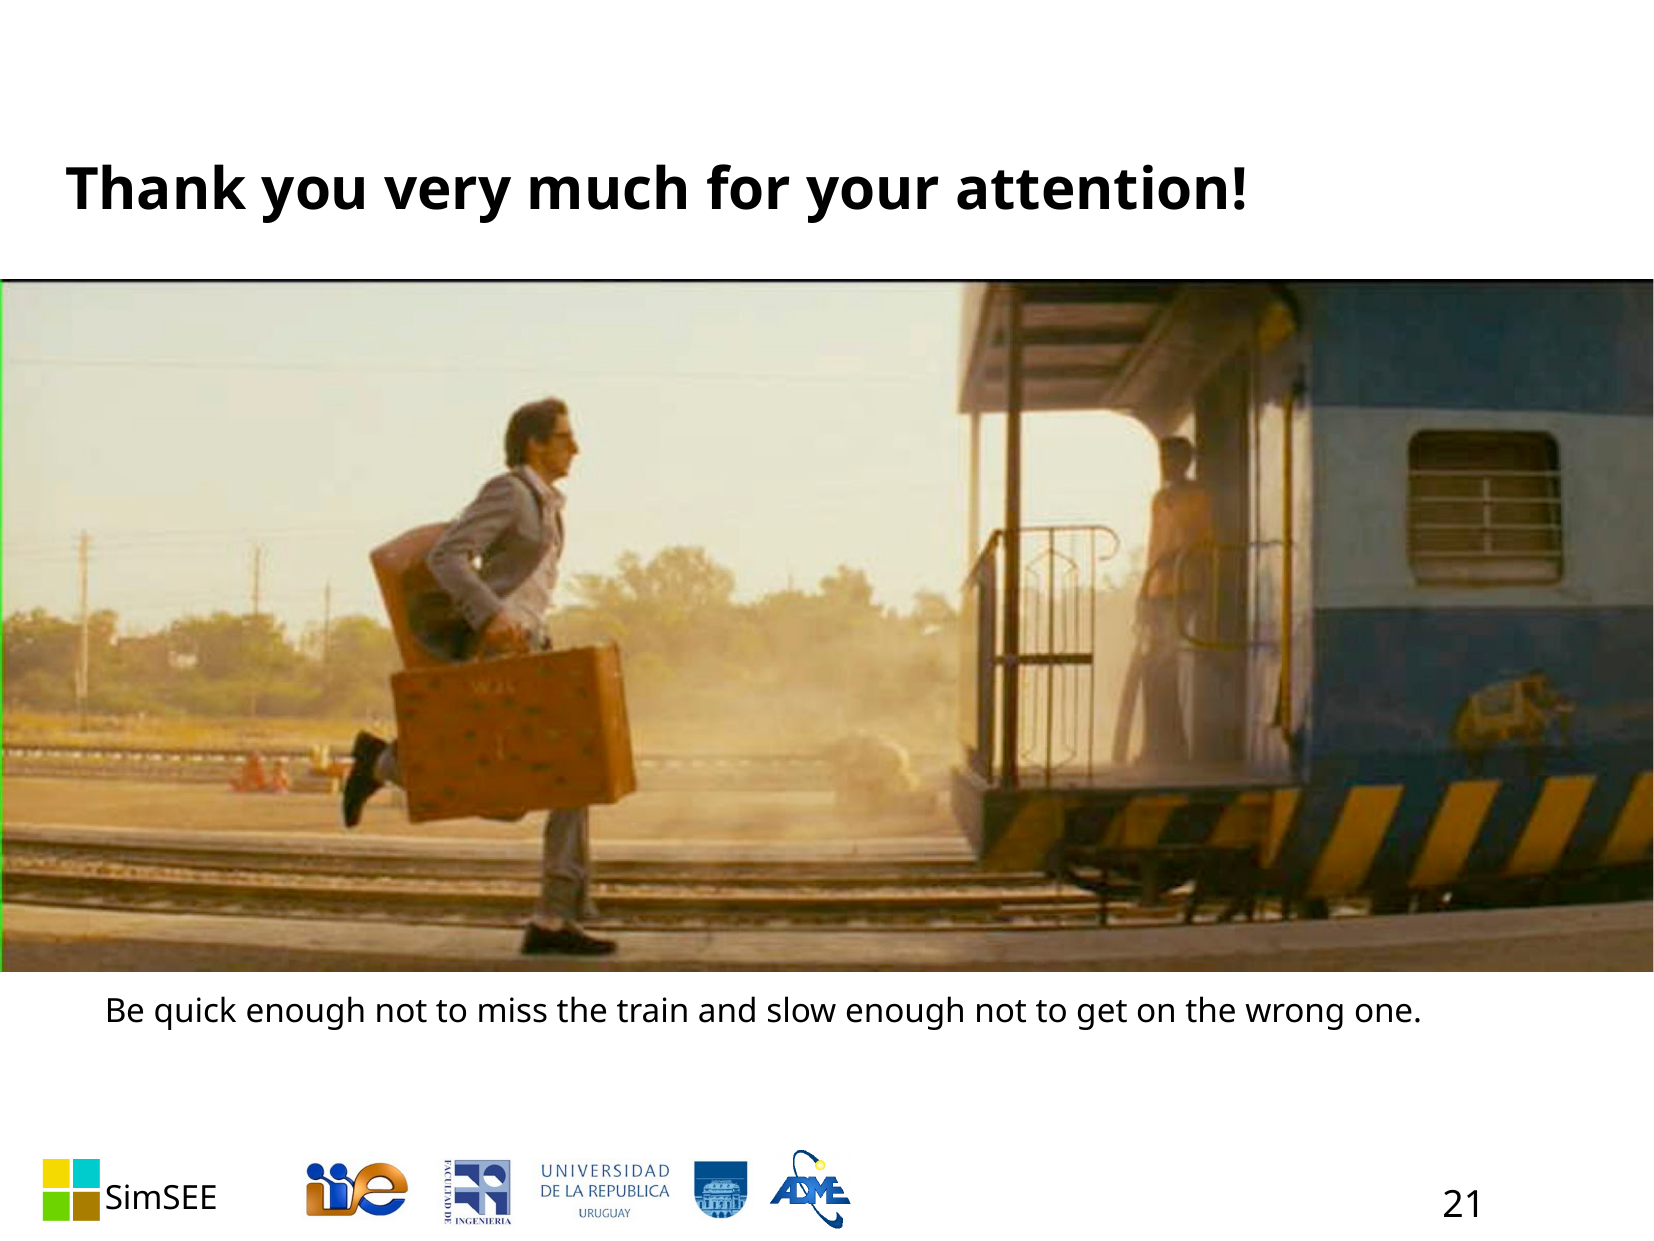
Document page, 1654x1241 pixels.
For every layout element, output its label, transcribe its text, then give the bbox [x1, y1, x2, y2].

text_box Be quick enough not to miss the train and slow enough not to get on the wrong one. [89, 979, 1650, 1042]
picture [296, 1154, 753, 1229]
picture [0, 279, 1654, 972]
text_box Thank you very much for your attention! [50, 139, 1456, 225]
picture [770, 1150, 853, 1230]
picture [41, 1157, 102, 1223]
